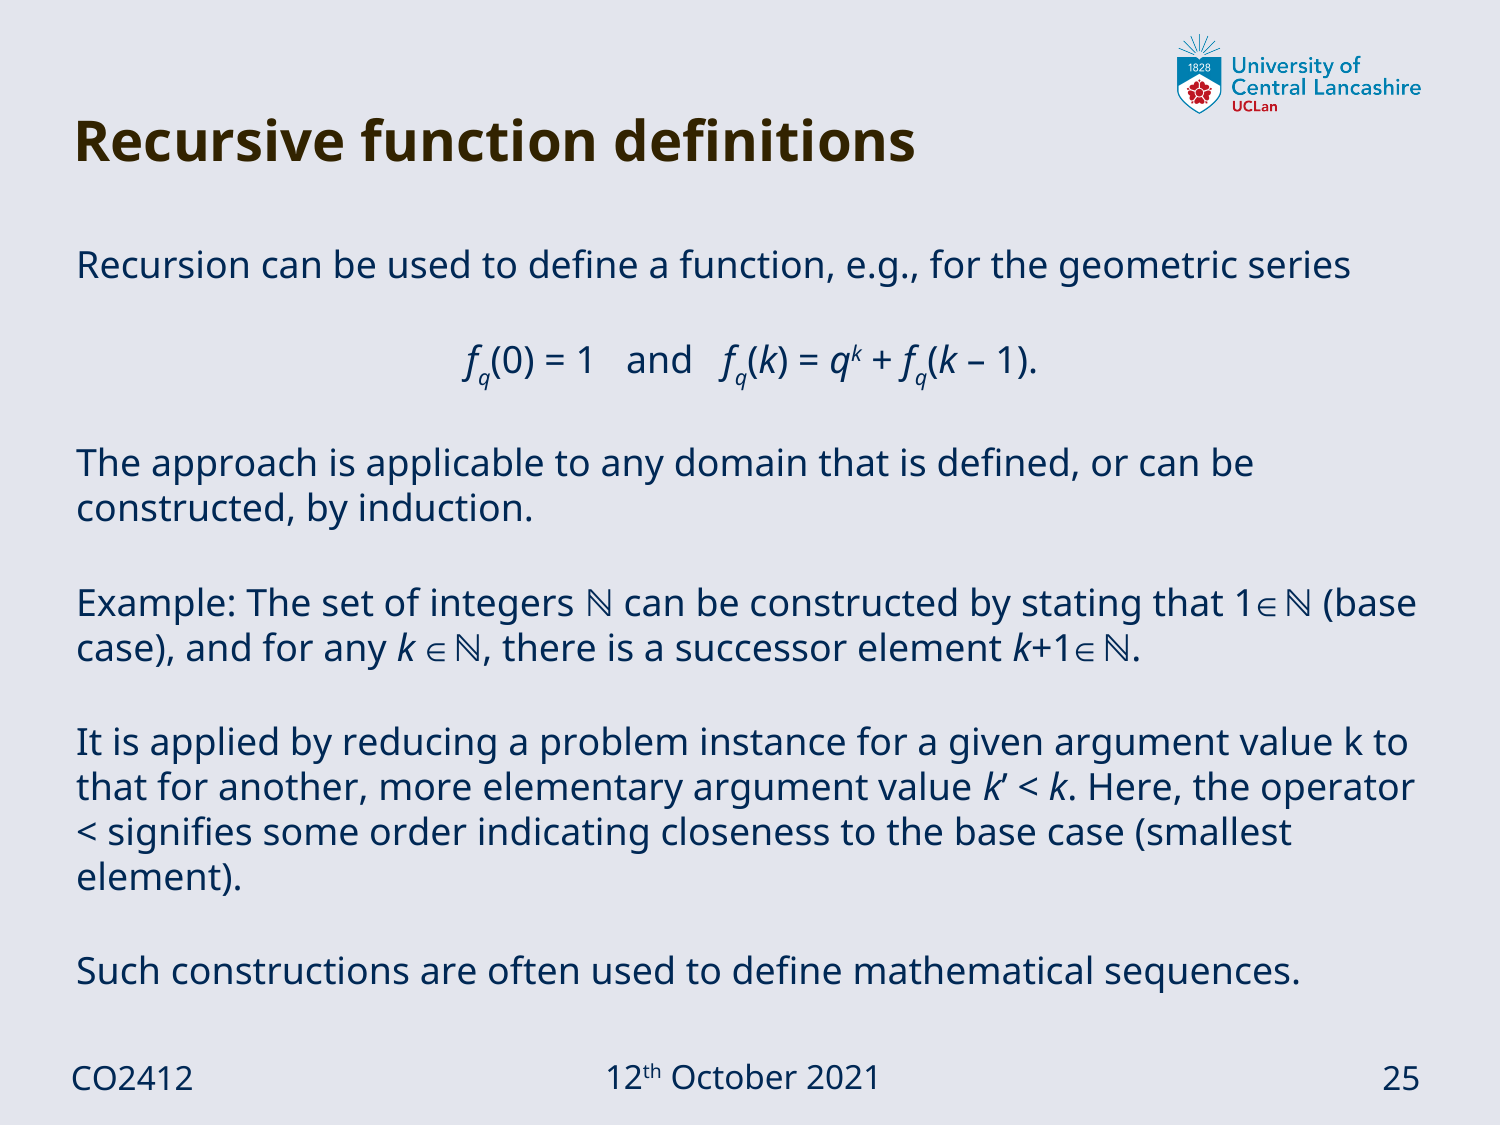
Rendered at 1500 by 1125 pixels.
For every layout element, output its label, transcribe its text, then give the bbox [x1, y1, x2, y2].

title Recursive function definitions [58, 93, 1475, 186]
text_box Recursion can be used to define a function, e.g., for the geometric series fq(0) = 1 and fq(k) = qk + fq(k – 1). The approach is applicable to any domain that is defined, or can be constructed, by induction. Example: The set of integers ℕ can be constructed by stating that 1∈ ℕ (base case), and for any k ∈ ℕ, there is a successor element k+1∈ ℕ. It is applied by reducing a problem instance for a given argument value k to that for another, more elementary argument value k’ < k. Here, the operator < signifies some order indicating closeness to the base case (smallest element). Such constructions are often used to define mathematical sequences. [59, 234, 1444, 955]
picture [1177, 34, 1421, 93]
